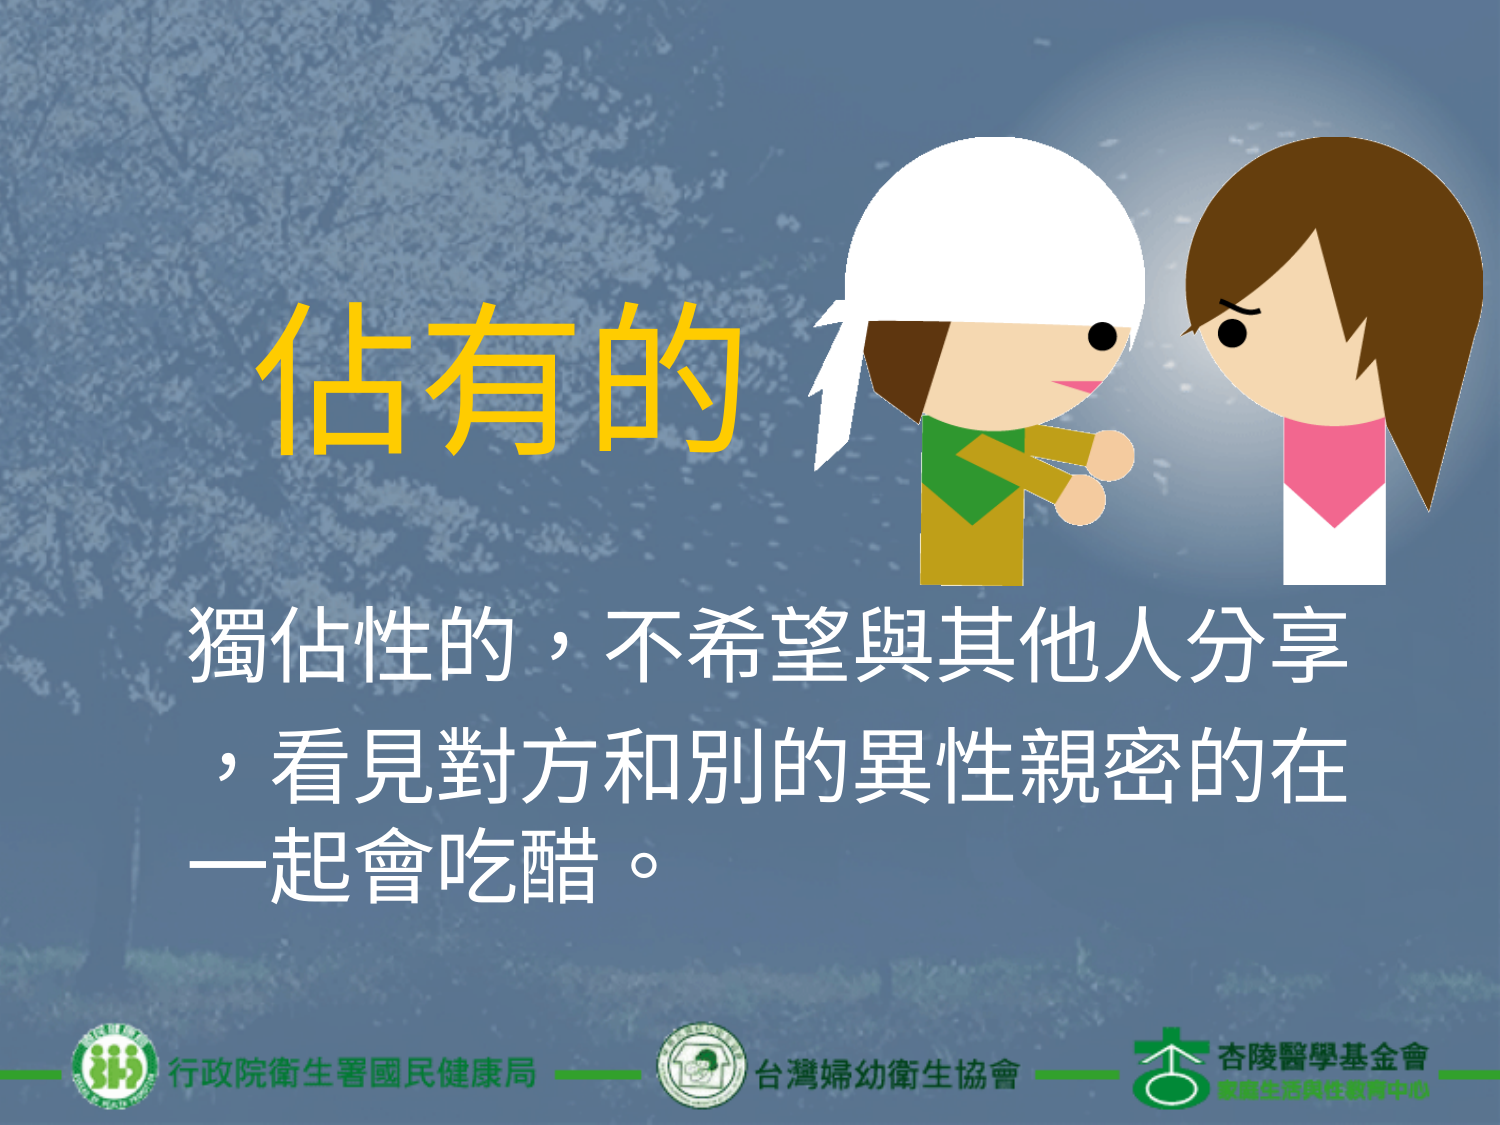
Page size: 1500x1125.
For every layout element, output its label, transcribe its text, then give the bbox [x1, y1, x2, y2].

subtitle 獨佔性的，不希望與其他人分享 ，看見對方和別的異性親密的在一起會吃醋。 [171, 585, 1400, 929]
title 佔有的 [112, 255, 808, 497]
picture [0, 0, 1500, 1125]
